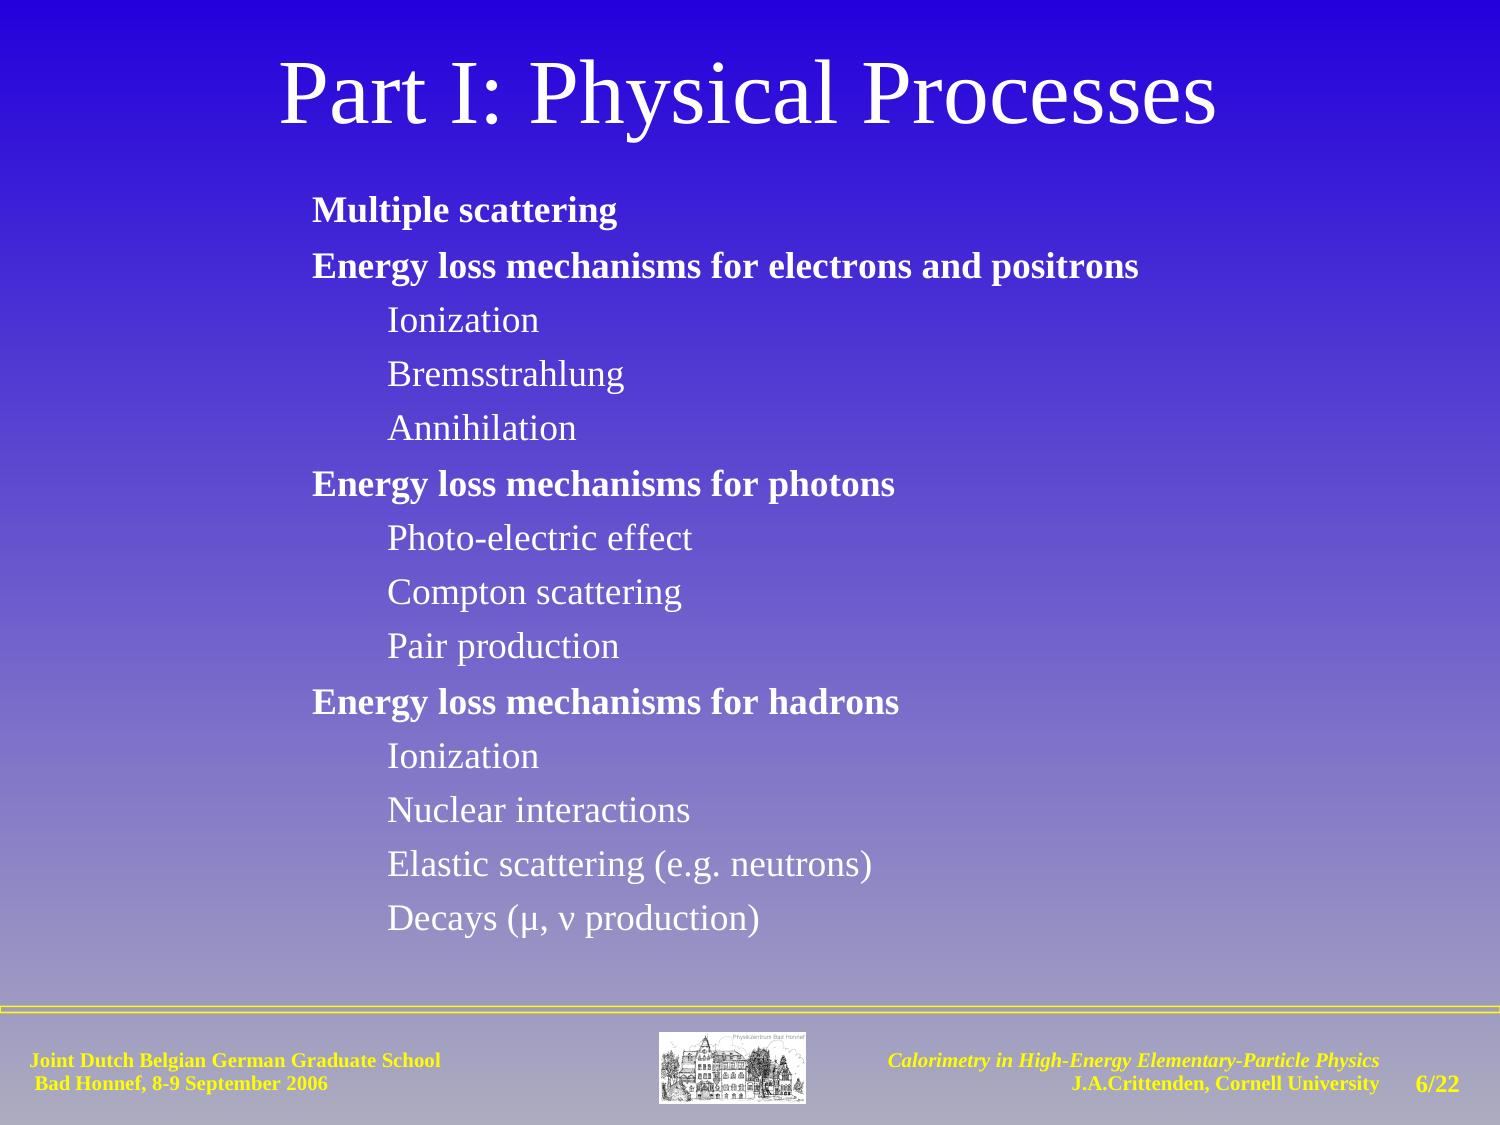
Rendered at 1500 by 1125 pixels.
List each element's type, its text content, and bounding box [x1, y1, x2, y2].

picture [659, 1032, 806, 1104]
list Multiple scattering Energy loss mechanisms for electrons and positrons Ionization Bremsstrahlung Annihilation Energy loss mechanisms for photons Photo-electric effect Compton scattering Pair production Energy loss mechanisms for hadrons Ionization Nuclear interactions Elastic scattering (e.g. neutrons) Decays (μ, ν production) [311, 191, 1250, 955]
title Part I: Physical Processes [112, 1, 1387, 188]
